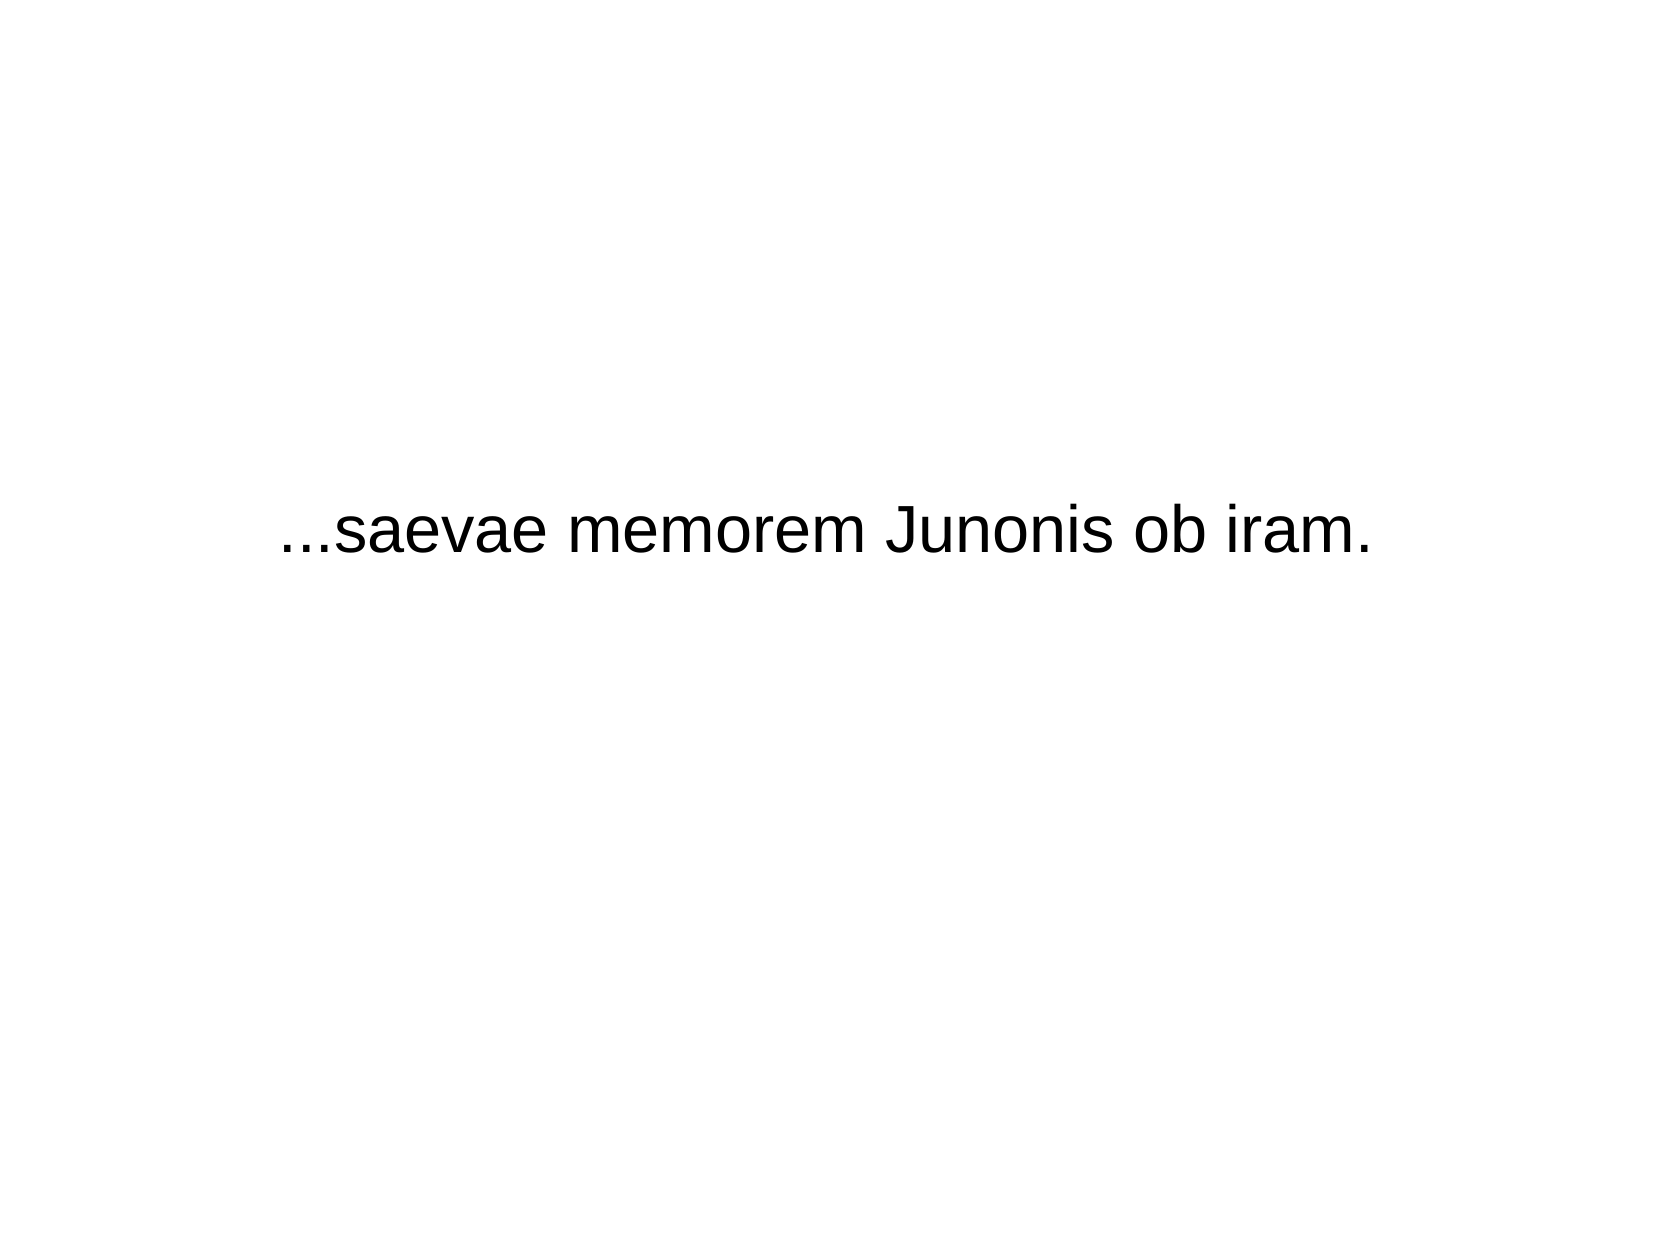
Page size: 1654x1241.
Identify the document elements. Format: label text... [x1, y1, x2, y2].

subtitle ...saevae memorem Junonis ob iram. [82, 49, 1571, 1010]
